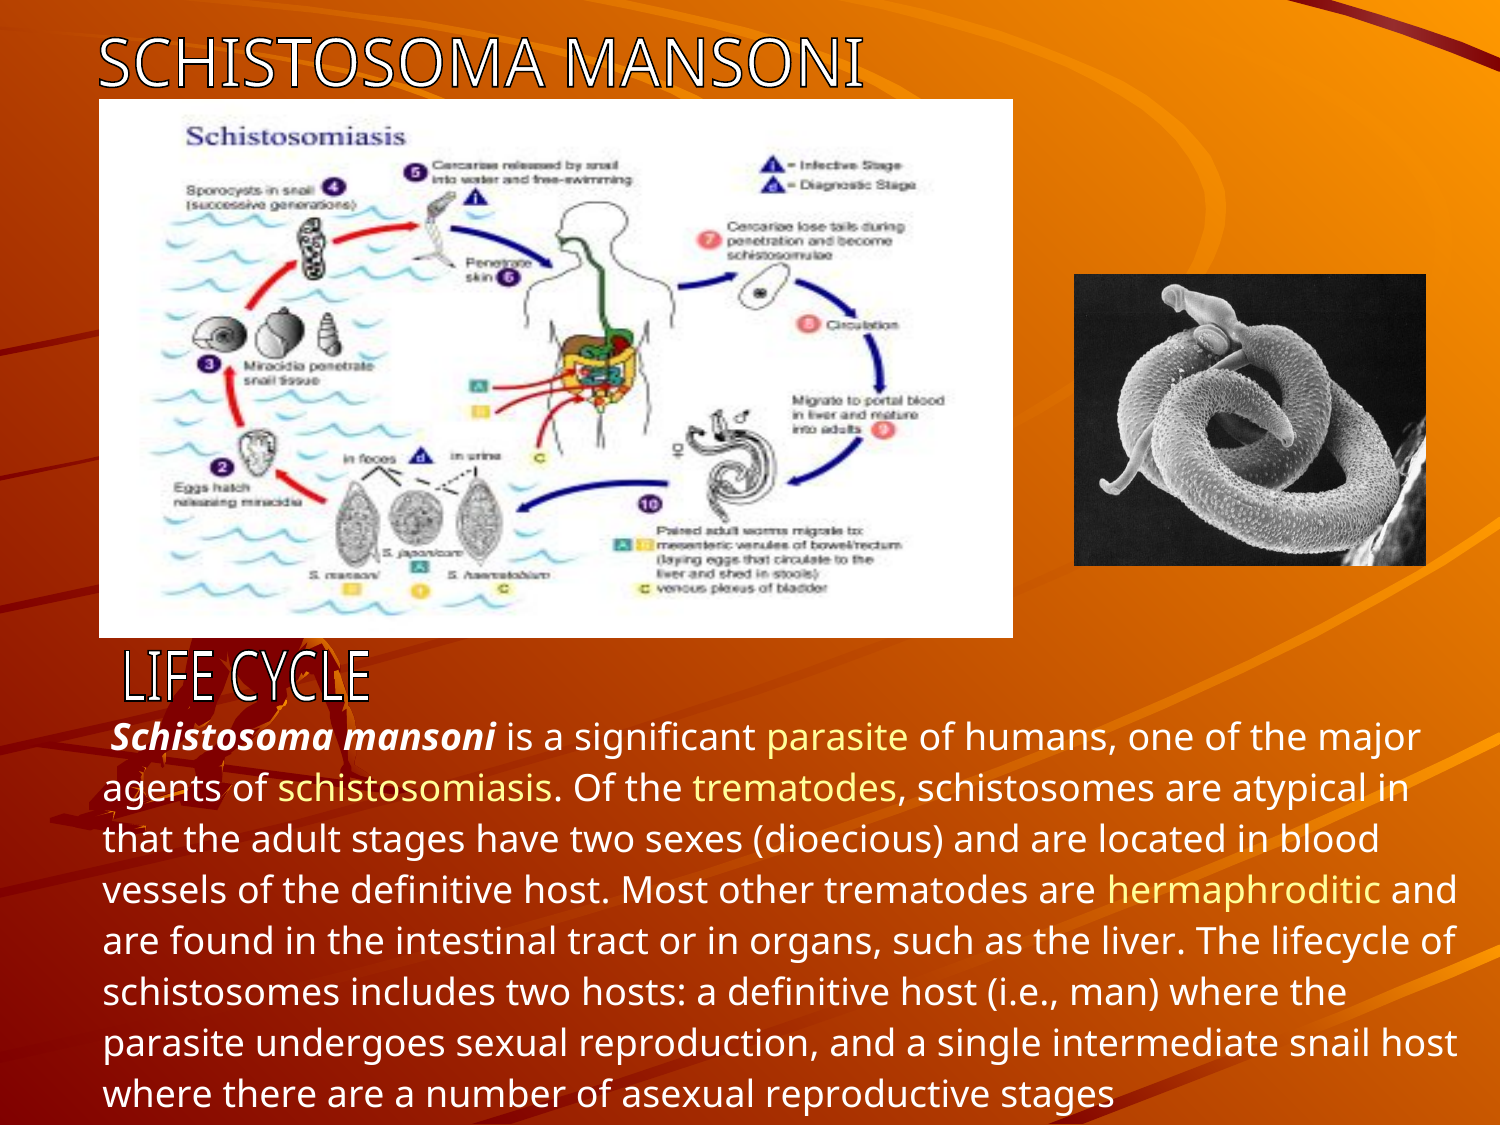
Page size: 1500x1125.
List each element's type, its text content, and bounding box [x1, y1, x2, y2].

text_box LIFE CYCLE [124, 650, 145, 701]
text_box SCHISTOSOMA MANSONI [567, 38, 614, 87]
text_box Schistosoma mansoni is a significant parasite of humans, one of the major agents of schistosomiasis. Of the trematodes, schistosomes are atypical in that the adult stages have two sexes (dioecious) and are located in blood vessels of the definitive host. Most other trematodes are hermaphroditic and are found in the intestinal tract or in organs, such as the liver. The lifecycle of schistosomes includes two hosts: a definitive host (i.e., man) where the parasite undergoes sexual reproduction, and a single intermediate snail host where there are a number of asexual reproductive stages [87, 702, 1500, 1125]
text_box SCHISTOSOMA MANSONI [135, 37, 171, 88]
text_box SCHISTOSOMA MANSONI [748, 37, 791, 88]
text_box SCHISTOSOMA MANSONI [222, 38, 239, 87]
picture [99, 99, 1013, 638]
text_box SCHISTOSOMA MANSONI [800, 38, 838, 87]
text_box LIFE CYCLE [260, 650, 288, 701]
picture [1074, 274, 1426, 566]
text_box SCHISTOSOMA MANSONI [452, 38, 498, 87]
text_box SCHISTOSOMA MANSONI [845, 38, 863, 87]
text_box LIFE CYCLE [231, 649, 259, 702]
text_box LIFE CYCLE [323, 650, 343, 701]
text_box LIFE CYCLE [290, 649, 317, 702]
text_box SCHISTOSOMA MANSONI [504, 37, 546, 87]
text_box SCHISTOSOMA MANSONI [244, 37, 274, 88]
text_box LIFE CYCLE [167, 650, 188, 701]
text_box SCHISTOSOMA MANSONI [178, 38, 214, 87]
text_box SCHISTOSOMA MANSONI [364, 37, 394, 88]
text_box SCHISTOSOMA MANSONI [712, 37, 742, 88]
text_box LIFE CYCLE [348, 650, 369, 701]
text_box SCHISTOSOMA MANSONI [99, 37, 129, 88]
text_box SCHISTOSOMA MANSONI [619, 37, 661, 87]
text_box SCHISTOSOMA MANSONI [314, 37, 358, 88]
text_box SCHISTOSOMA MANSONI [277, 38, 312, 87]
text_box LIFE CYCLE [193, 650, 214, 701]
text_box LIFE CYCLE [148, 650, 161, 701]
text_box SCHISTOSOMA MANSONI [400, 37, 443, 88]
text_box SCHISTOSOMA MANSONI [666, 38, 704, 87]
